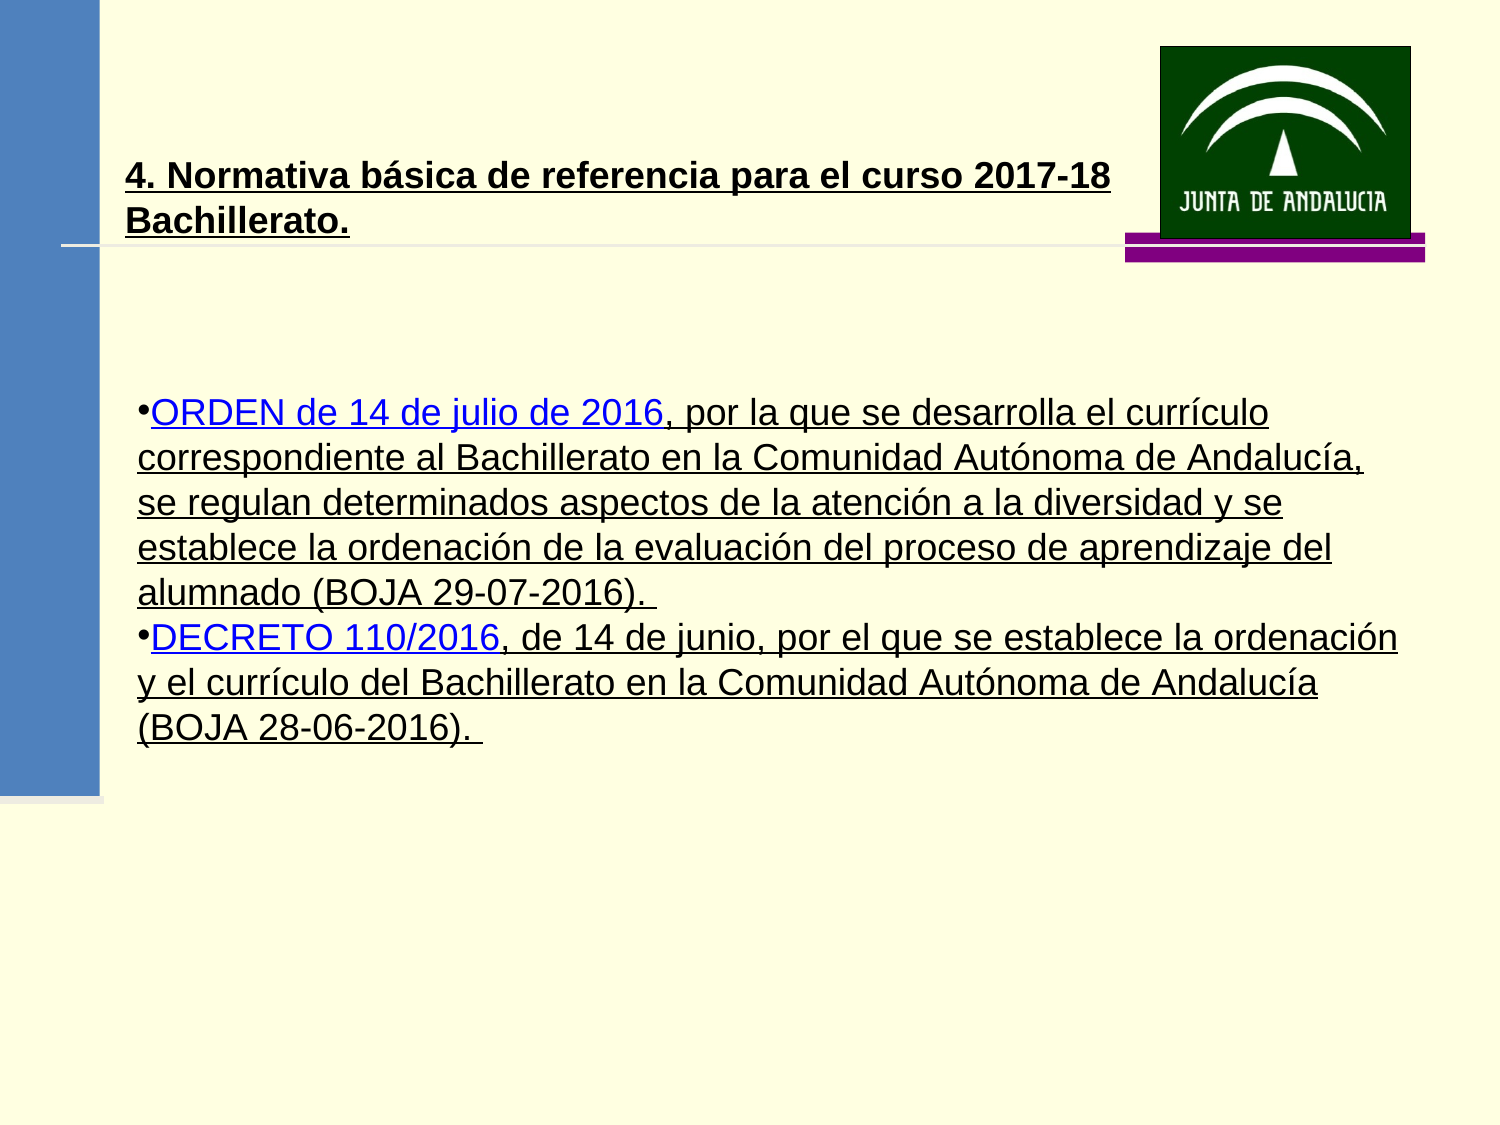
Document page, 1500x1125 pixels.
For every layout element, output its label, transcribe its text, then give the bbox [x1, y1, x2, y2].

text_box 4. Normativa básica de referencia para el curso 2017-18 Bachillerato. [124, 124, 1426, 313]
text_box ORDEN de 14 de julio de 2016, por la que se desarrolla el currículo correspondiente al Bachillerato en la Comunidad Autónoma de Andalucía, se regulan determinados aspectos de la atención a la diversidad y se establece la ordenación de la evaluación del proceso de aprendizaje del alumnado (BOJA 29-07-2016). DECRETO 110/2016, de 14 de junio, por el que se establece la ordenación y el currículo del Bachillerato en la Comunidad Autónoma de Andalucía (BOJA 28-06-2016). [137, 387, 1400, 999]
picture [1160, 46, 1410, 239]
